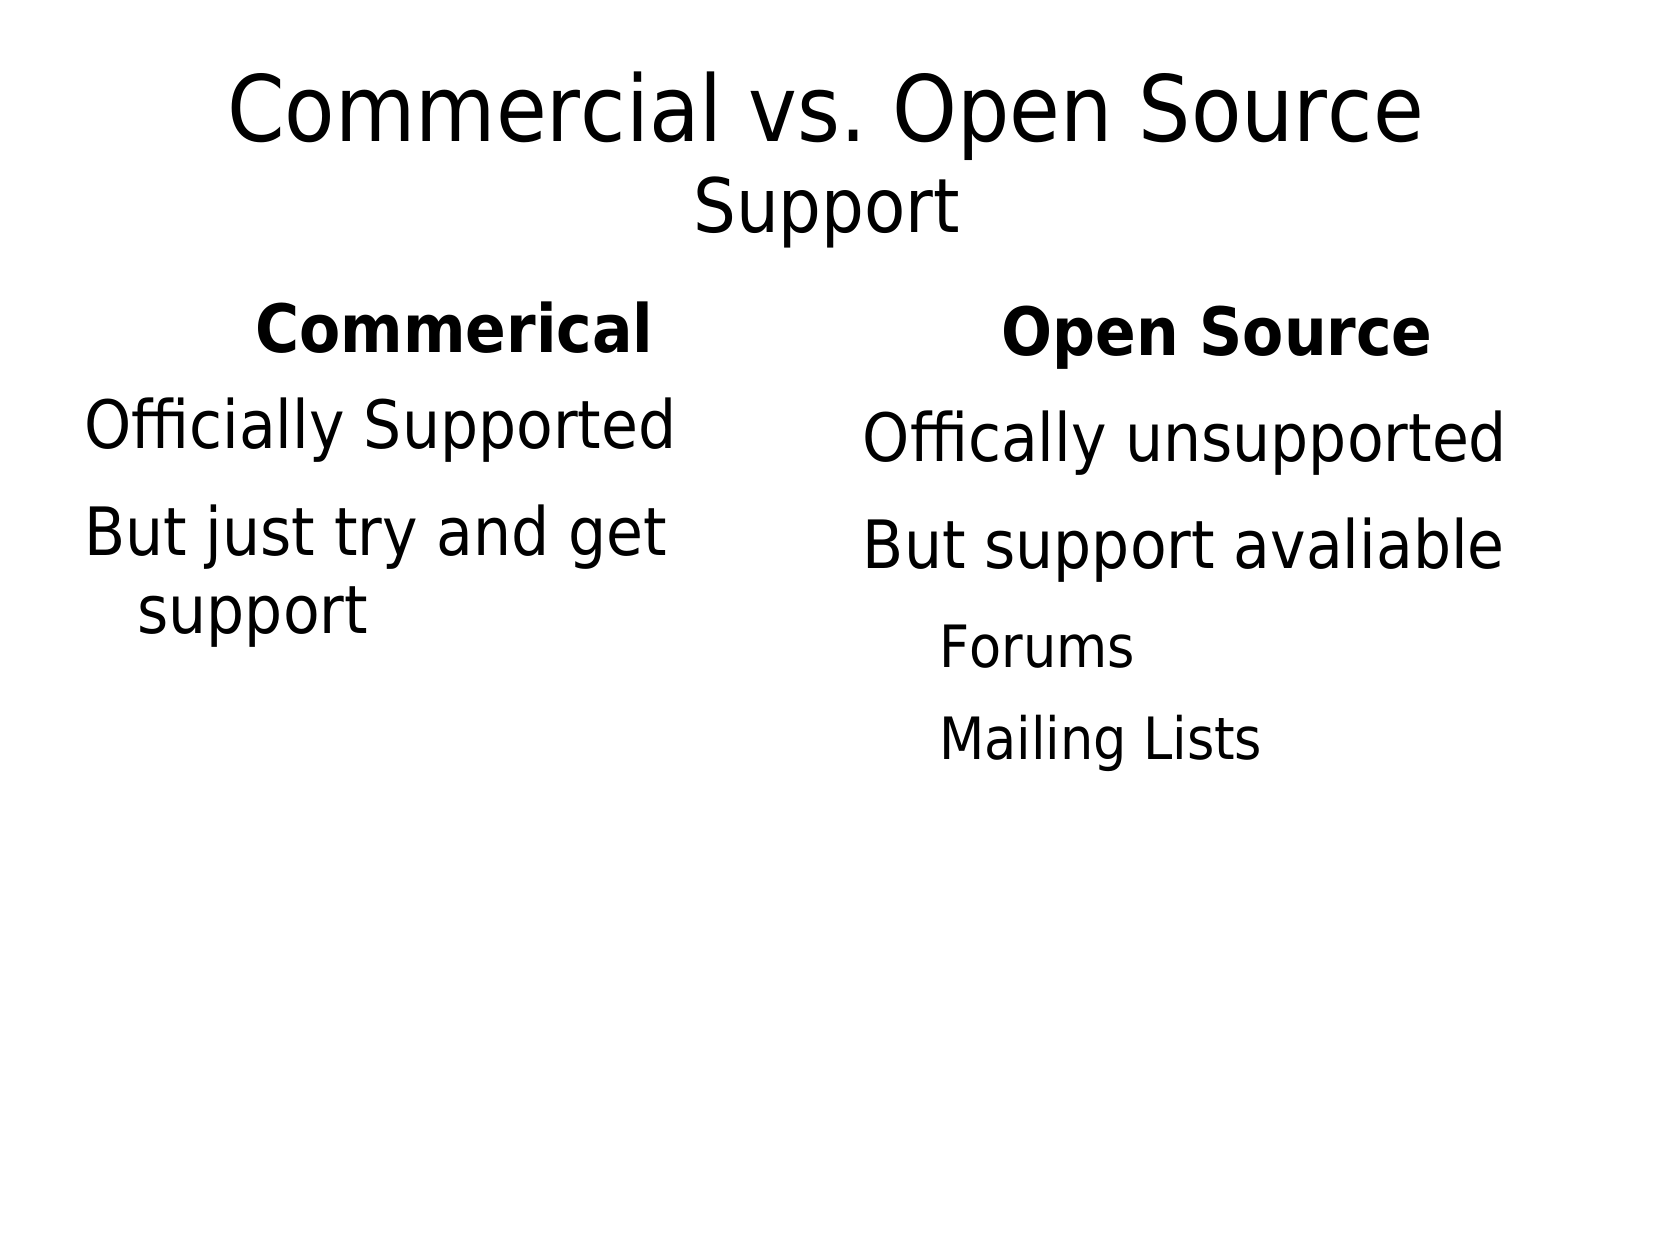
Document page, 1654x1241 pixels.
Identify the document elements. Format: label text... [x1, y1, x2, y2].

list Open Source [845, 293, 1572, 395]
list Offically unsupported But support avaliable Forums Mailing Lists [845, 399, 1572, 773]
list Commerical [82, 290, 809, 1109]
title Commercial vs. Open Source Support [82, 49, 1571, 257]
list Officially Supported But just try and get support [66, 386, 793, 1205]
